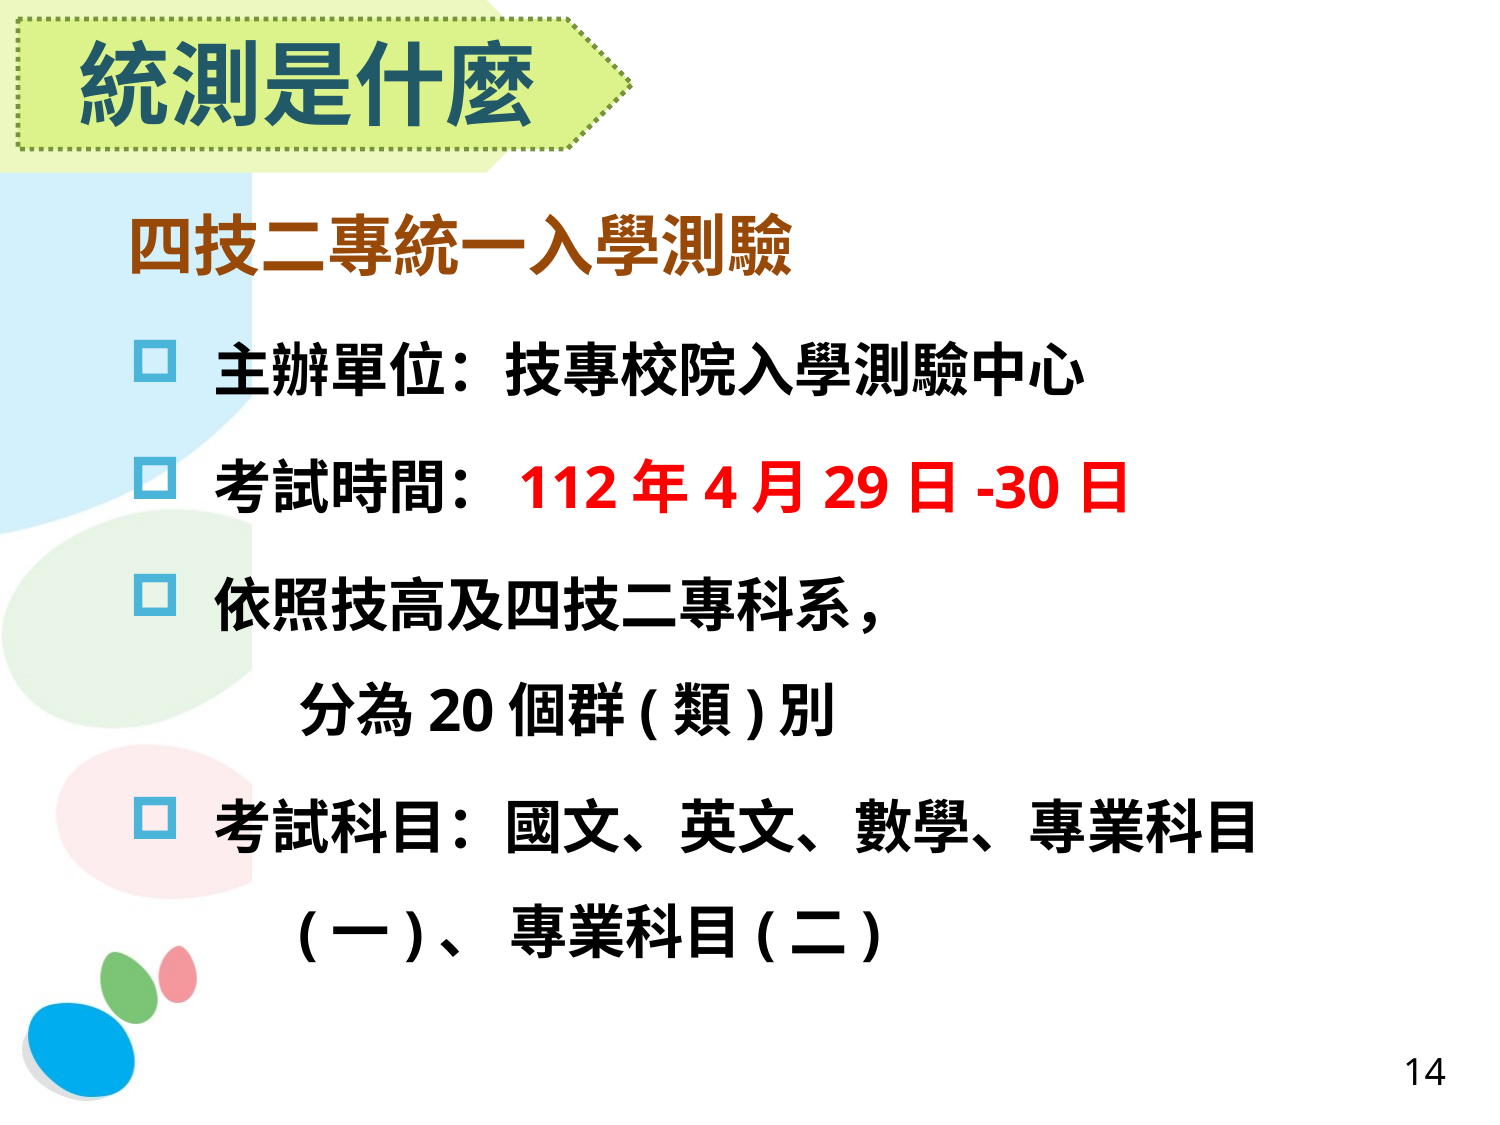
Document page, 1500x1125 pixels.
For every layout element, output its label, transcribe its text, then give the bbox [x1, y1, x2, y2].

title 統測是什麼 [76, 24, 540, 139]
text_box 四技二專統一入學測驗 主辦單位：技專校院入學測驗中心 考試時間：112年4月29日-30日 依照技高及四技二專科系， 分為20個群(類)別 考試科目：國文、英文、數學、專業科目(一)、 專業科目(二) [125, 201, 1422, 968]
text_box [17, 19, 628, 150]
text_box 14 [1396, 1055, 1451, 1102]
